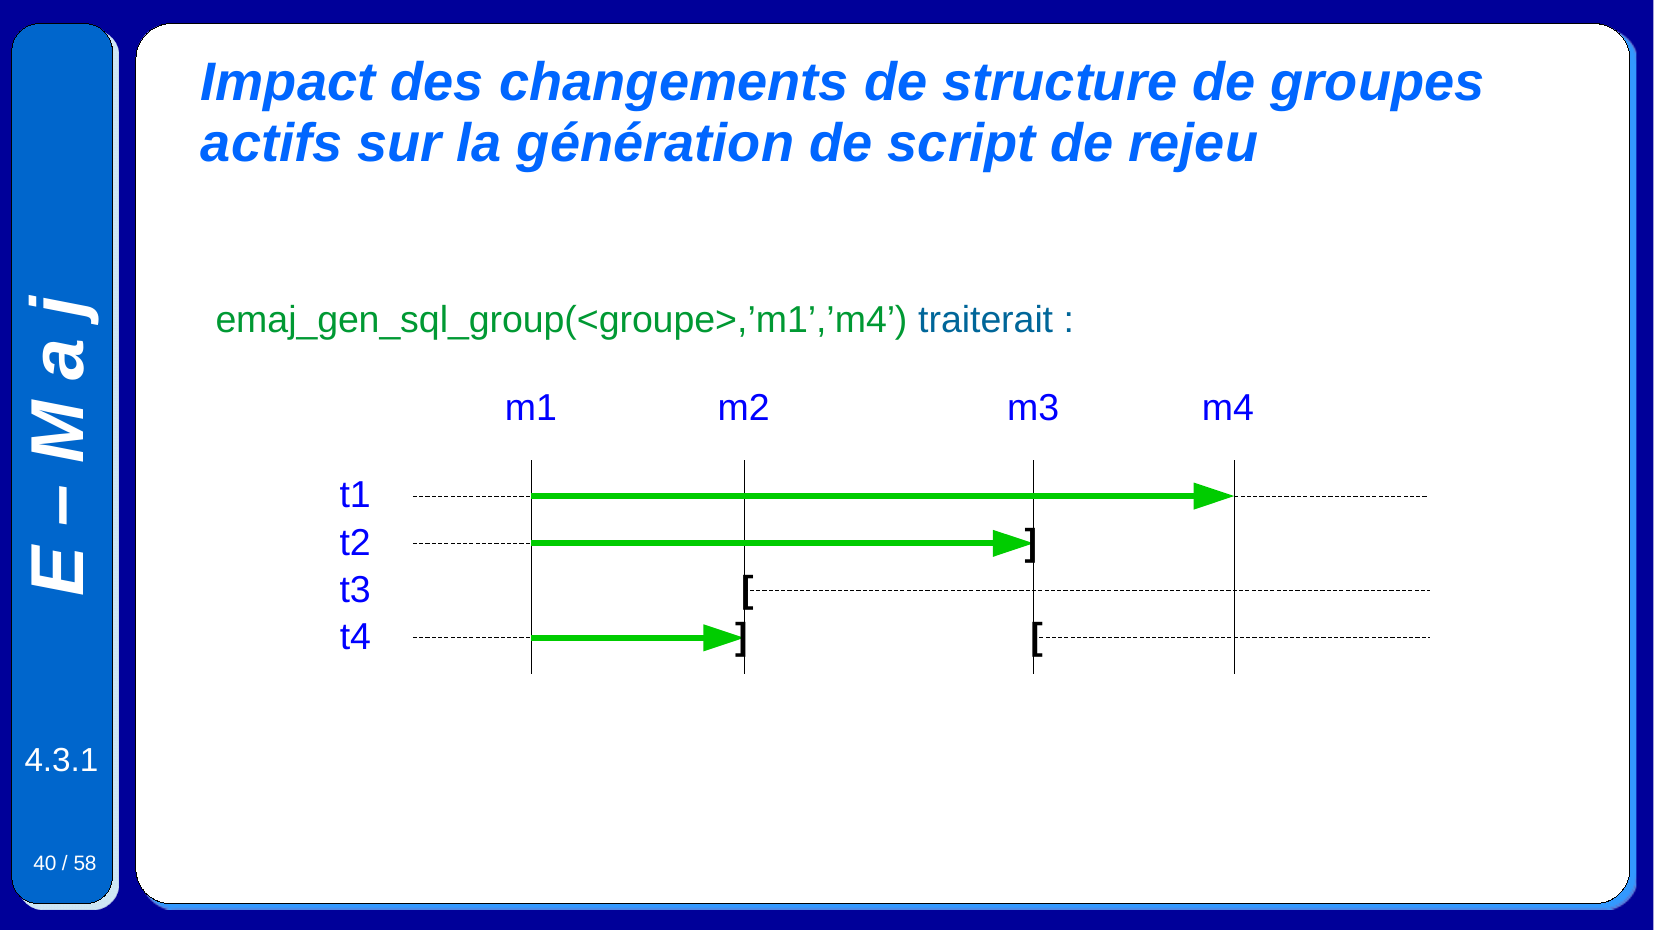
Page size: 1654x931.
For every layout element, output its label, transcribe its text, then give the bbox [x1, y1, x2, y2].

text_box emaj_gen_sql_group(<groupe>,’m1’,’m4’) traiterait : [200, 291, 1090, 349]
text_box t3 [324, 561, 386, 608]
text_box [ [726, 561, 769, 618]
text_box ] [1009, 513, 1053, 571]
text_box [ [1015, 608, 1058, 666]
title Impact des changements de structure de groupes actifs sur la génération de script de rejeu [200, 34, 1575, 191]
text_box t4 [324, 608, 386, 666]
text_box ] [720, 608, 763, 666]
text_box m2 [702, 379, 785, 436]
text_box t1 [324, 466, 386, 513]
text_box t2 [324, 513, 386, 561]
text_box m3 [992, 379, 1074, 436]
text_box m1 [490, 379, 572, 436]
text_box m4 [1187, 379, 1269, 436]
